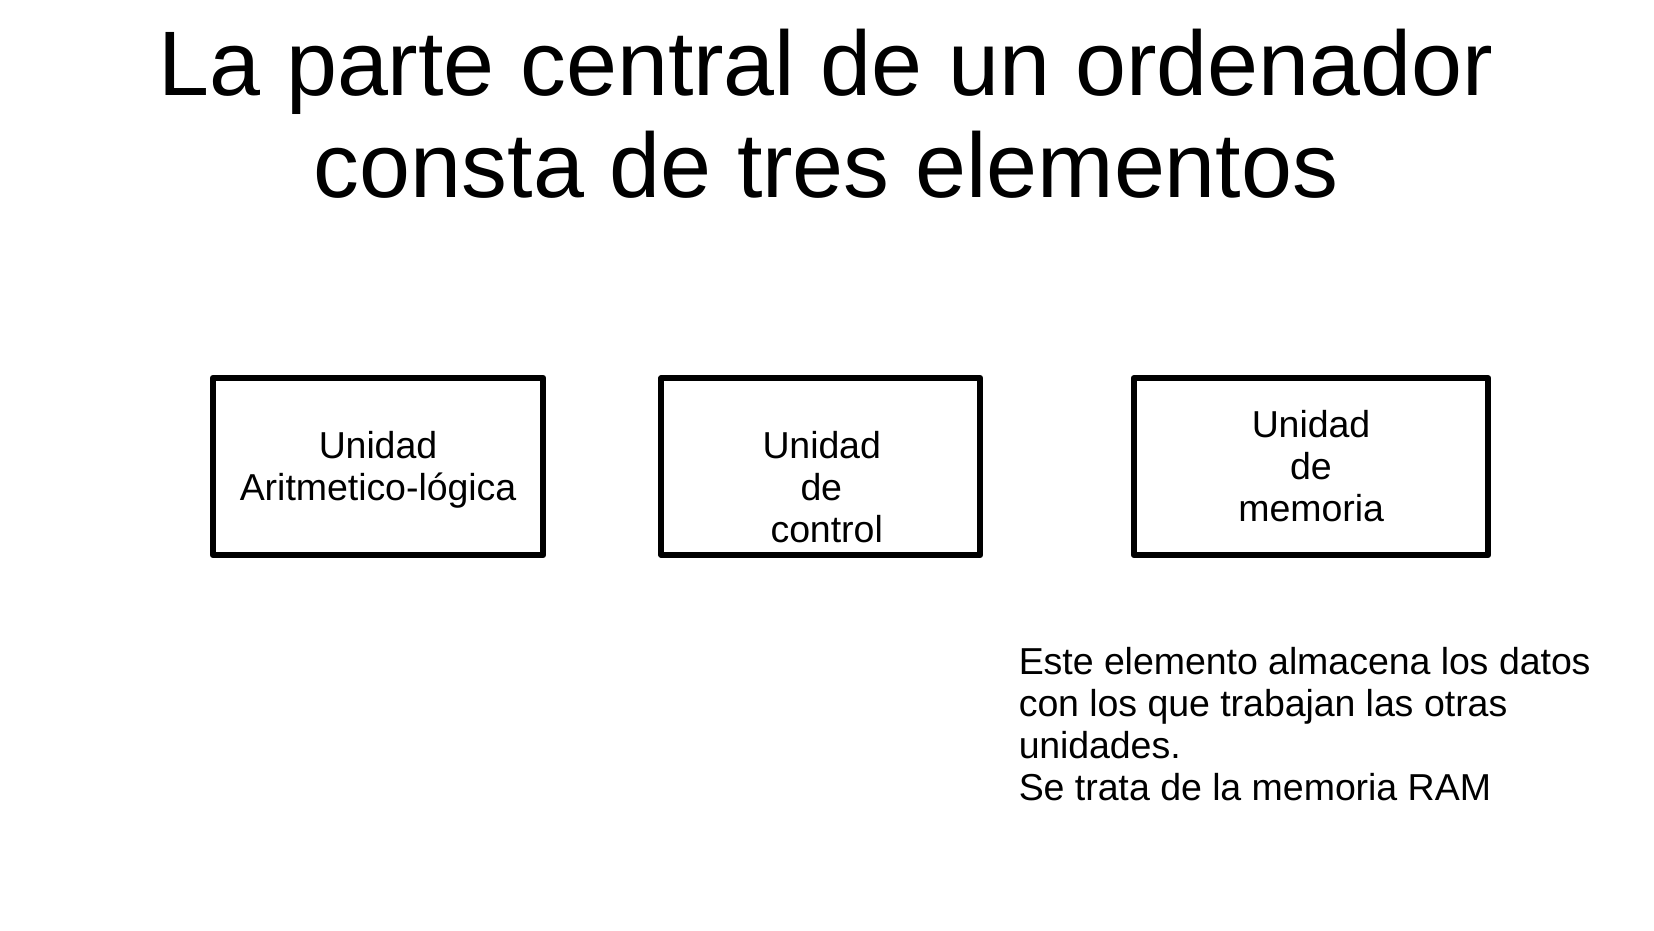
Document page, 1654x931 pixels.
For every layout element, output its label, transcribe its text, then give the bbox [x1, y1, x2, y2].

text_box Este elemento almacena los datos con los que trabajan las otras unidades. Se trata de la memoria RAM [1003, 633, 1630, 851]
text_box Unidad Aritmetico-lógica [212, 377, 544, 556]
subtitle Unidad de control [82, 217, 1571, 758]
title La parte central de un ordenador consta de tres elementos [82, 12, 1571, 217]
text_box Unidad de memoria [1133, 377, 1489, 556]
